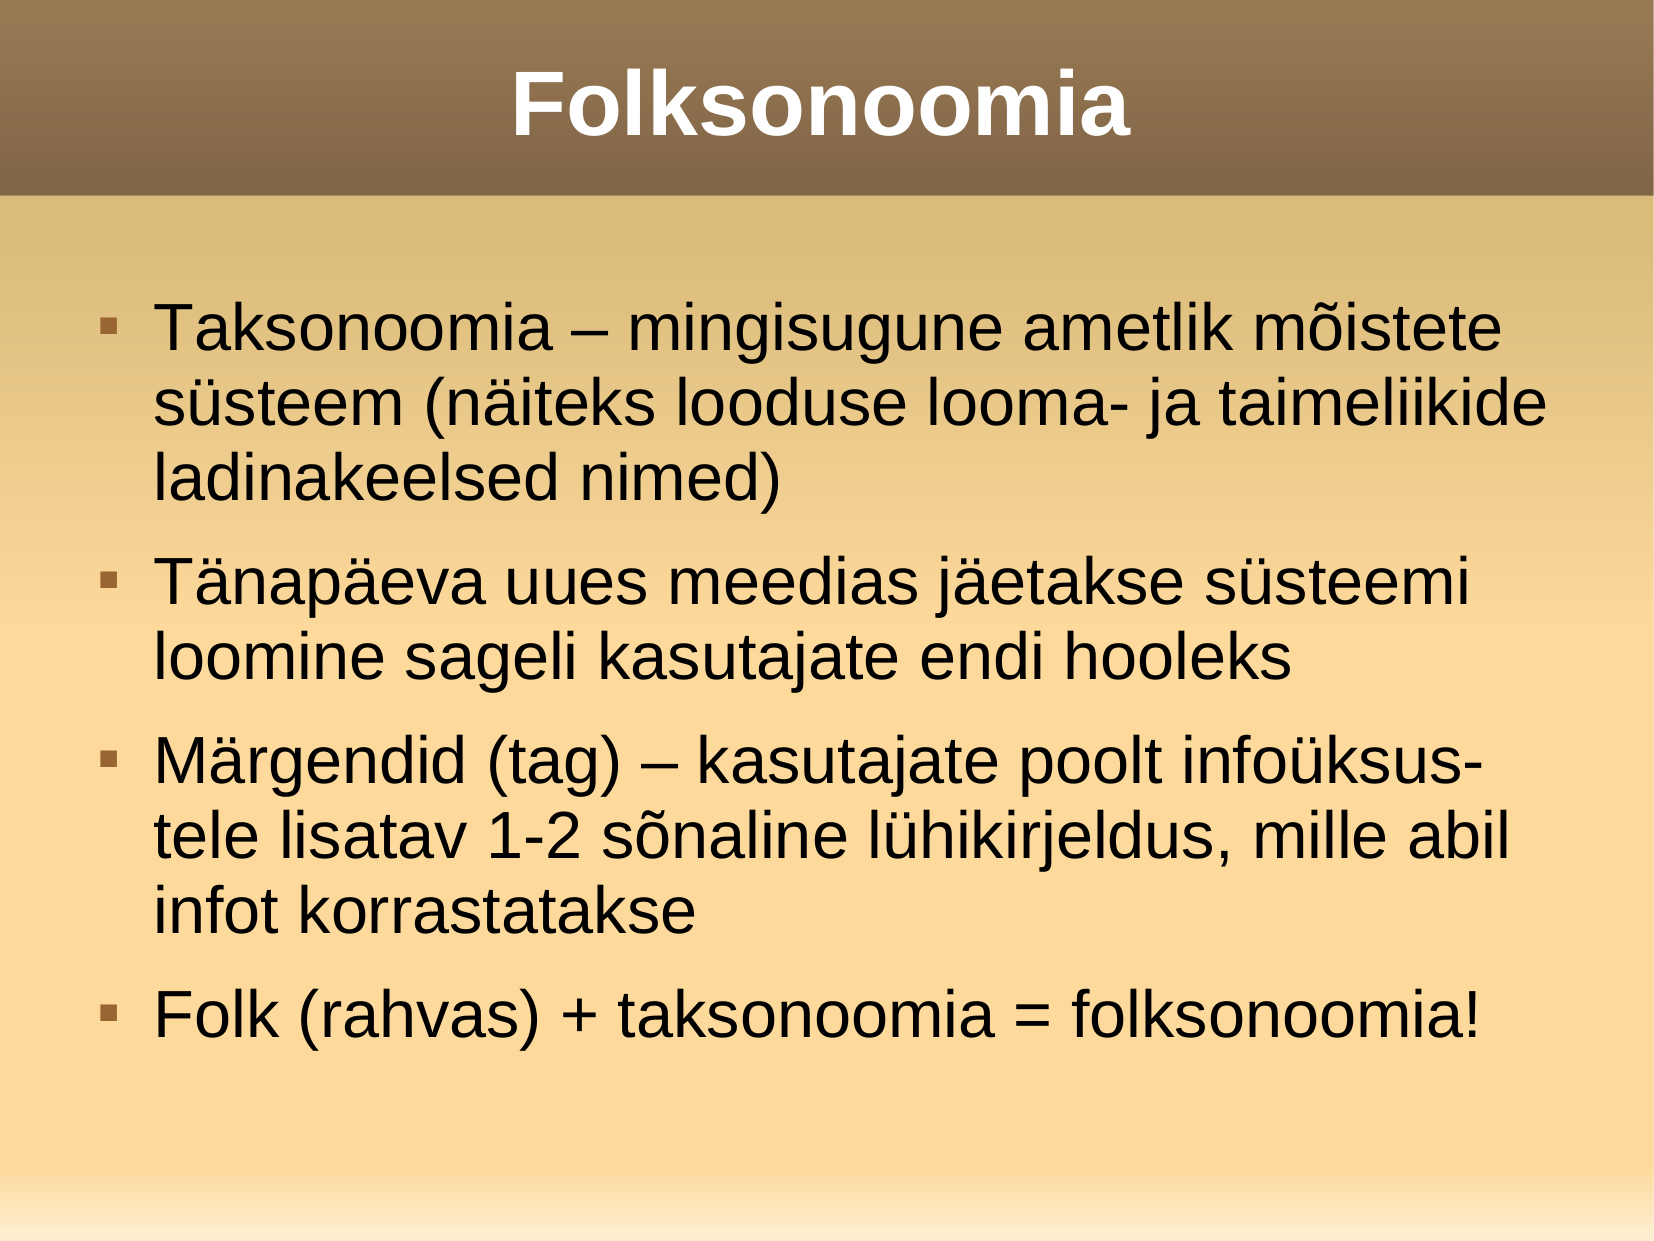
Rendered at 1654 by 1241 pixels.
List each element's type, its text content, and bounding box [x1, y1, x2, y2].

list Taksonoomia – mingisugune ametlik mõistete süsteem (näiteks looduse looma- ja taimeliikide ladinakeelsed nimed) Tänapäeva uues meedias jäetakse süsteemi loomine sageli kasutajate endi hooleks Märgendid (tag) – kasutajate poolt infoüksus-tele lisatav 1-2 sõnaline lühikirjeldus, mille abil infot korrastatakse Folk (rahvas) + taksonoomia = folksonoomia! [82, 290, 1571, 1094]
picture [0, 0, 1654, 1241]
title Folksonoomia [76, 7, 1565, 200]
